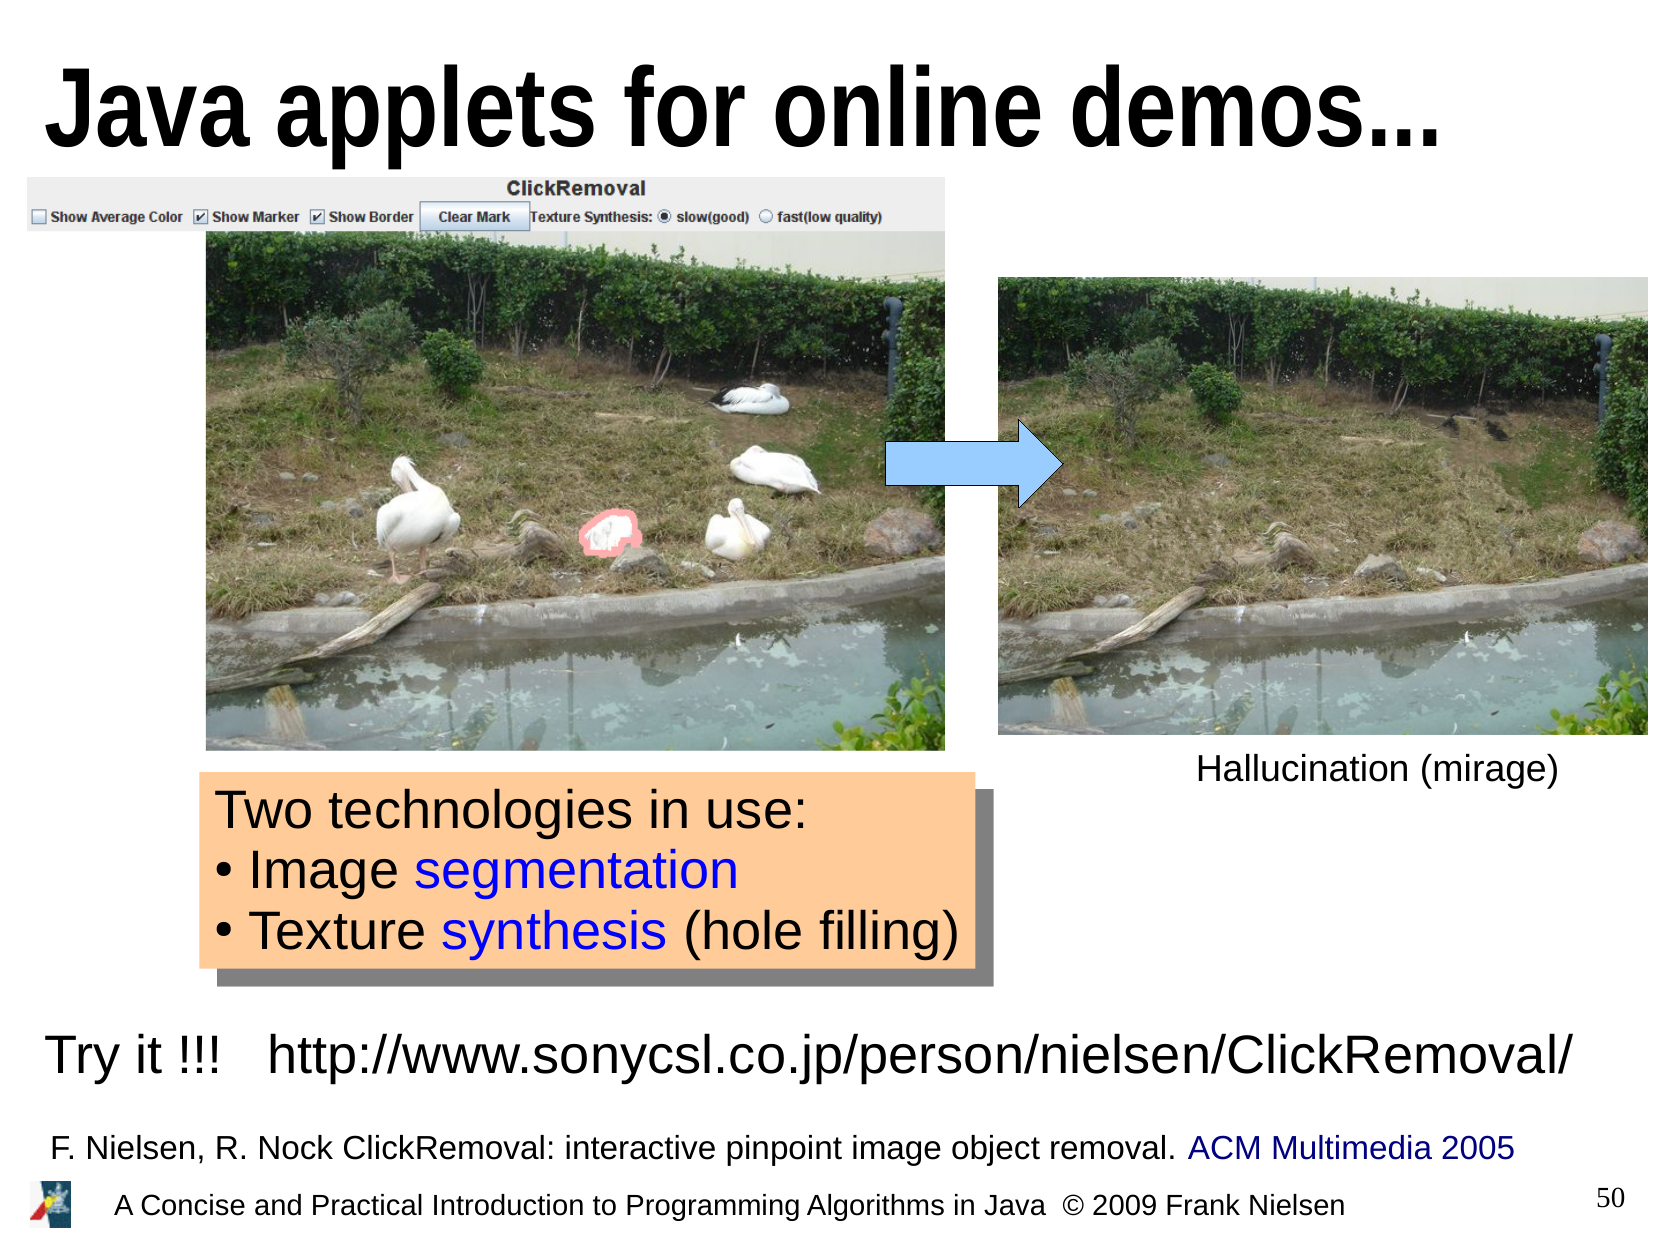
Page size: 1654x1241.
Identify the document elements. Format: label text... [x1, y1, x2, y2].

text_box Hallucination (mirage) [1181, 740, 1575, 798]
text_box [885, 419, 1064, 508]
text_box Java applets for online demos... [29, 33, 1459, 178]
text_box Two technologies in use: Image segmentation Texture synthesis (hole filling) [199, 772, 975, 969]
picture [27, 177, 945, 752]
text_box Try it !!! http://www.sonycsl.co.jp/person/nielsen/ClickRemoval/ [29, 1017, 1595, 1093]
text_box F. Nielsen, R. Nock ClickRemoval: interactive pinpoint image object removal. ACM Multimedia 2005 [35, 1122, 1531, 1175]
picture [29, 1181, 71, 1228]
picture [998, 277, 1648, 737]
